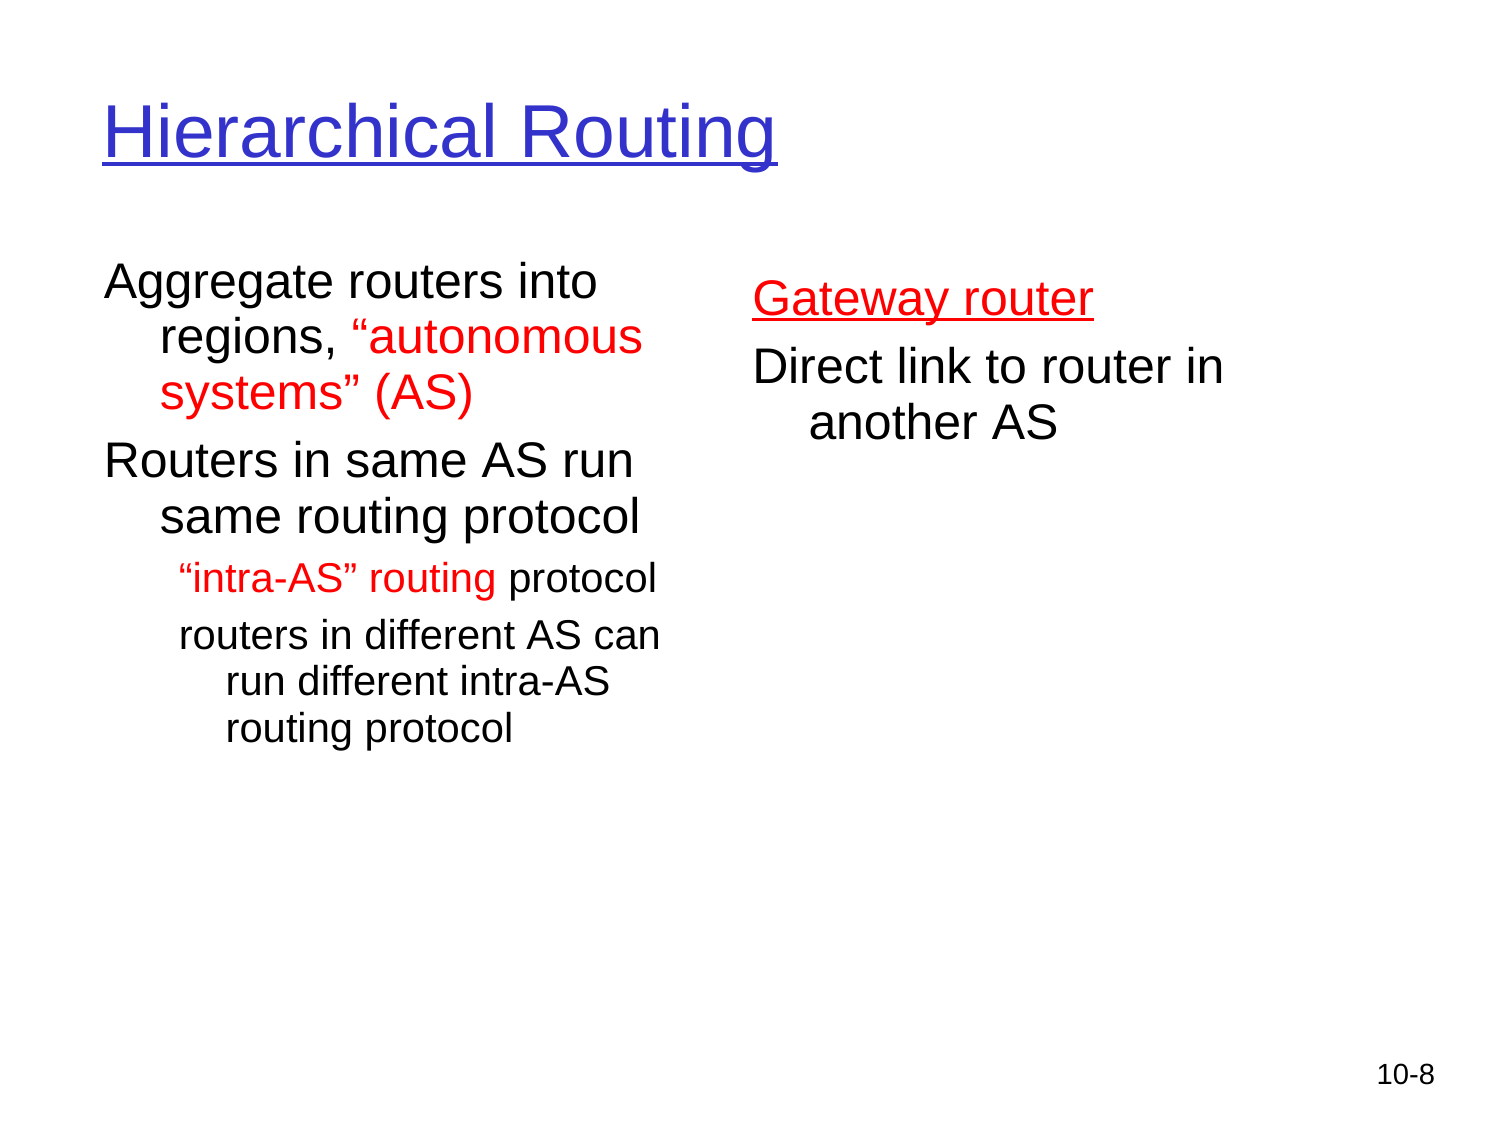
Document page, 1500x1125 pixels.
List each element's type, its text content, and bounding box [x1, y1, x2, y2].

title Hierarchical Routing [87, 37, 1363, 225]
list Aggregate routers into regions, “autonomous systems” (AS) Routers in same AS run same routing protocol “intra-AS” routing protocol routers in different AS can run different intra-AS routing protocol [88, 245, 714, 936]
list Gateway router Direct link to router in another AS [737, 262, 1363, 1026]
